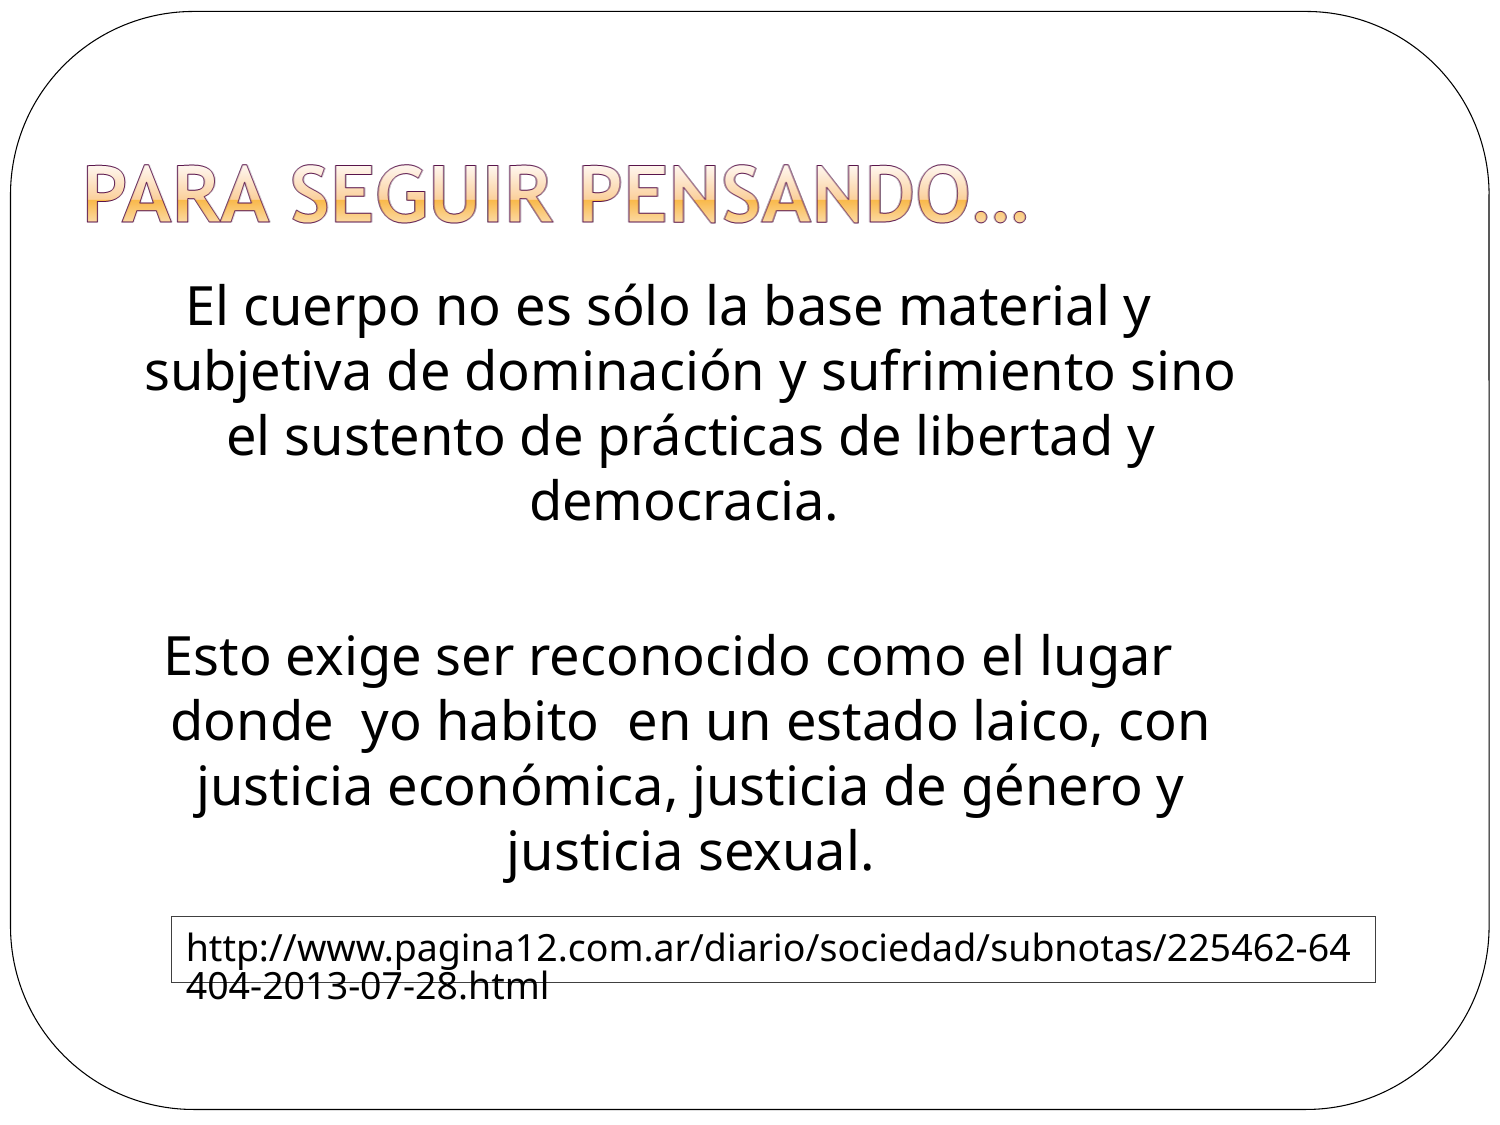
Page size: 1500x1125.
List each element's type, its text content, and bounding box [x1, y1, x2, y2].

picture [34, 52, 1264, 241]
text_box El cuerpo no es sólo la base material y subjetiva de dominación y sufrimiento sino el sustento de prácticas de libertad y democracia. Esto exige ser reconocido como el lugar donde yo habito en un estado laico, con justicia económica, justicia de género y justicia sexual. [74, 264, 1263, 1060]
text_box http://www.pagina12.com.ar/diario/sociedad/subnotas/225462-64404-2013-07-28.html [171, 916, 1376, 983]
